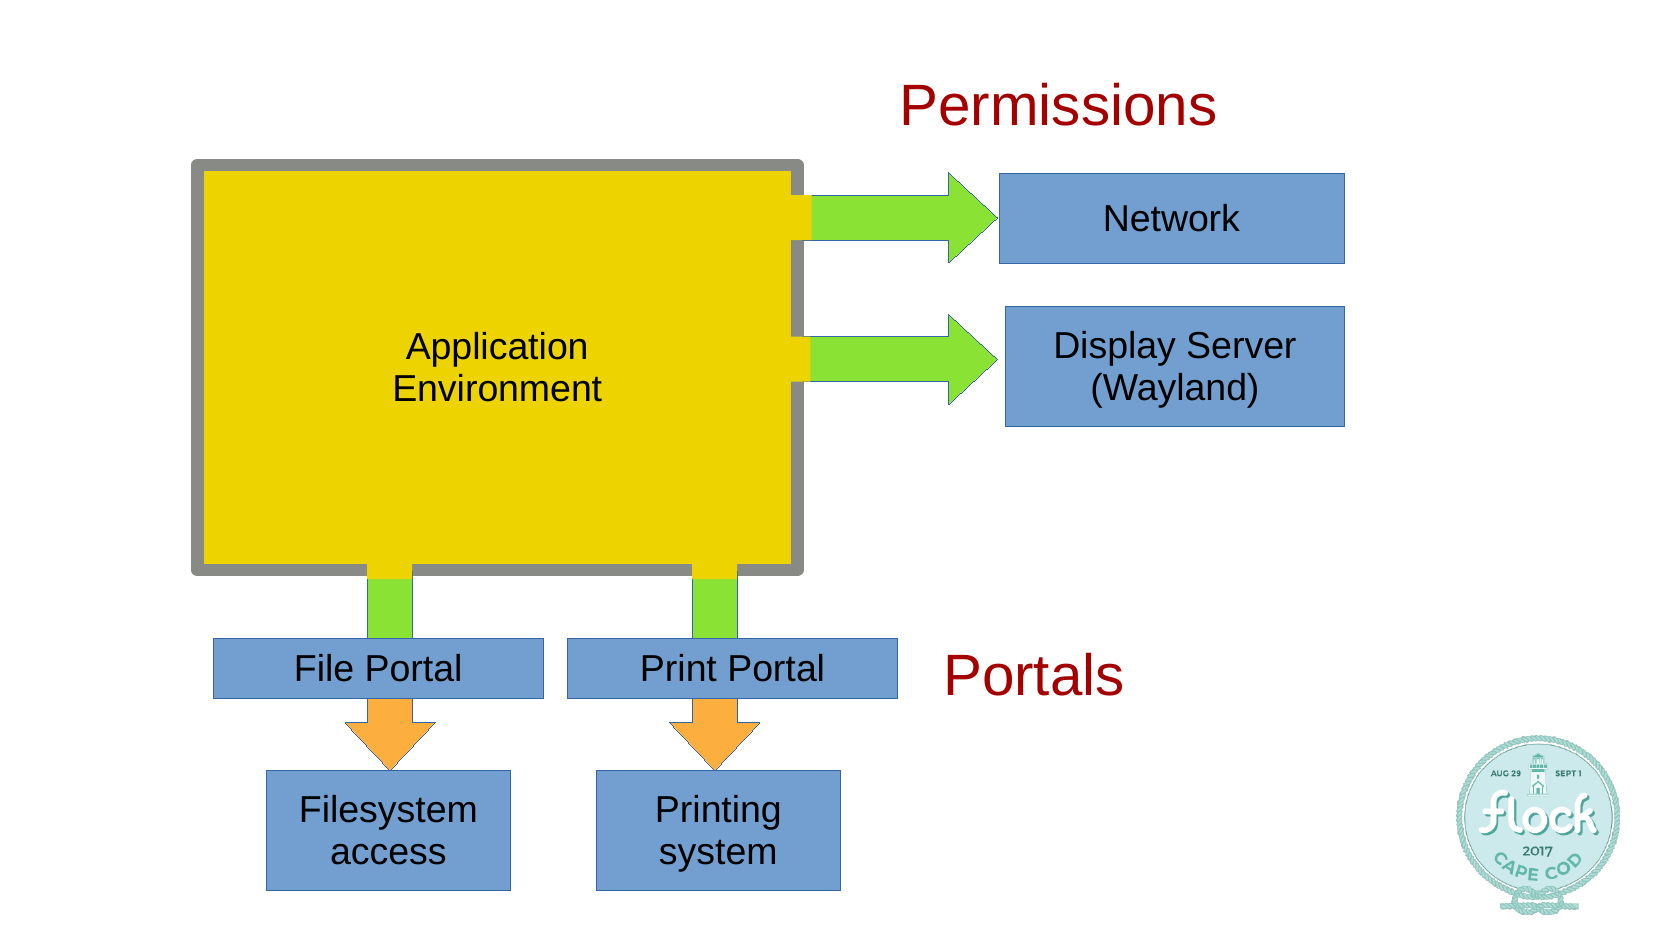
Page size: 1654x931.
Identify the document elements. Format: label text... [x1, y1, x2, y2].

text_box Application Environment [197, 165, 798, 571]
text_box [345, 699, 436, 771]
text_box File Portal [213, 638, 544, 699]
text_box [720, 314, 998, 405]
text_box Print Portal [567, 638, 898, 699]
text_box Portals [928, 635, 1141, 706]
text_box Printing system [596, 770, 841, 891]
text_box [367, 534, 413, 639]
text_box Display Server (Wayland) [1005, 306, 1345, 427]
text_box [669, 699, 760, 771]
text_box Permissions [885, 65, 1233, 136]
text_box [692, 534, 738, 639]
picture [1456, 735, 1620, 915]
text_box Filesystem access [266, 770, 511, 891]
text_box Network [999, 173, 1345, 264]
text_box [721, 172, 998, 263]
